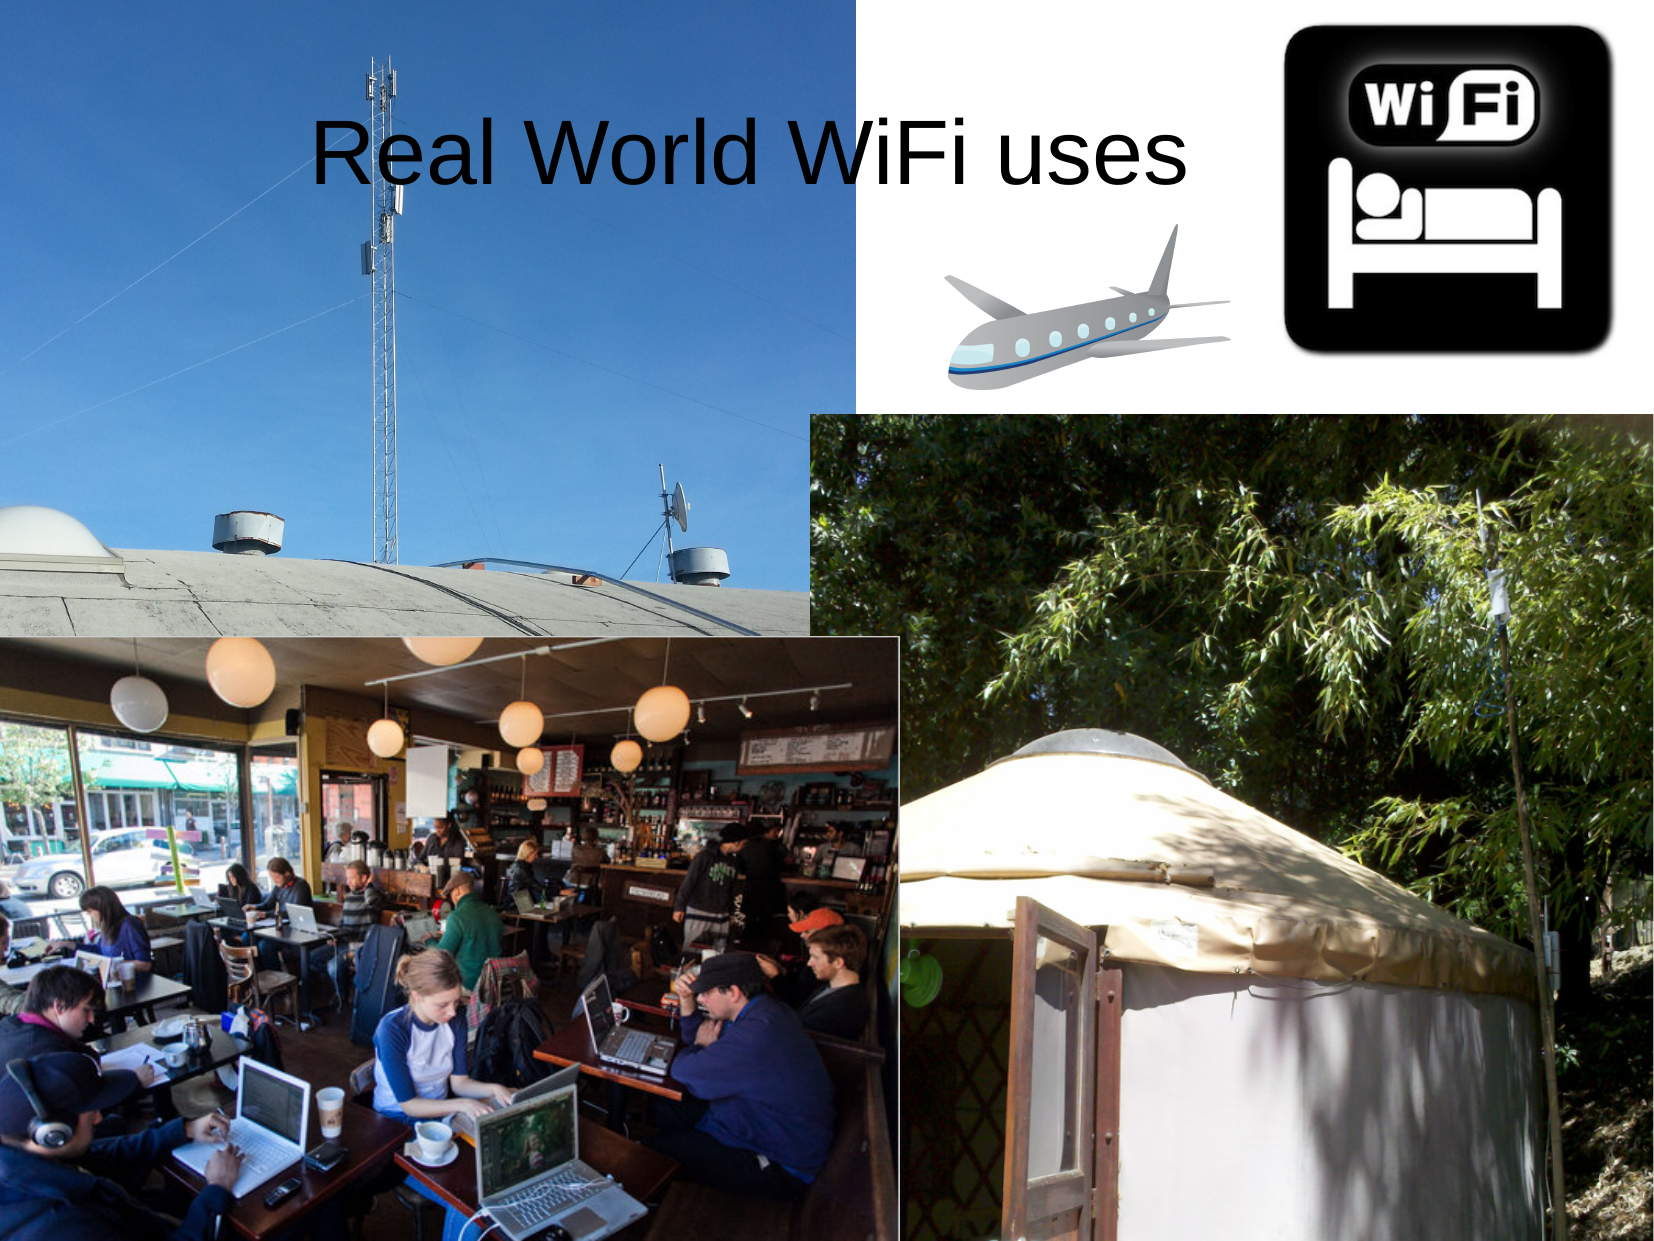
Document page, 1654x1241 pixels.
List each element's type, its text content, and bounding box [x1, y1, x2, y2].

picture [1275, 16, 1617, 361]
title Real World WiFi uses [82, 49, 1571, 257]
picture [944, 224, 1231, 391]
picture [0, 0, 1654, 1241]
